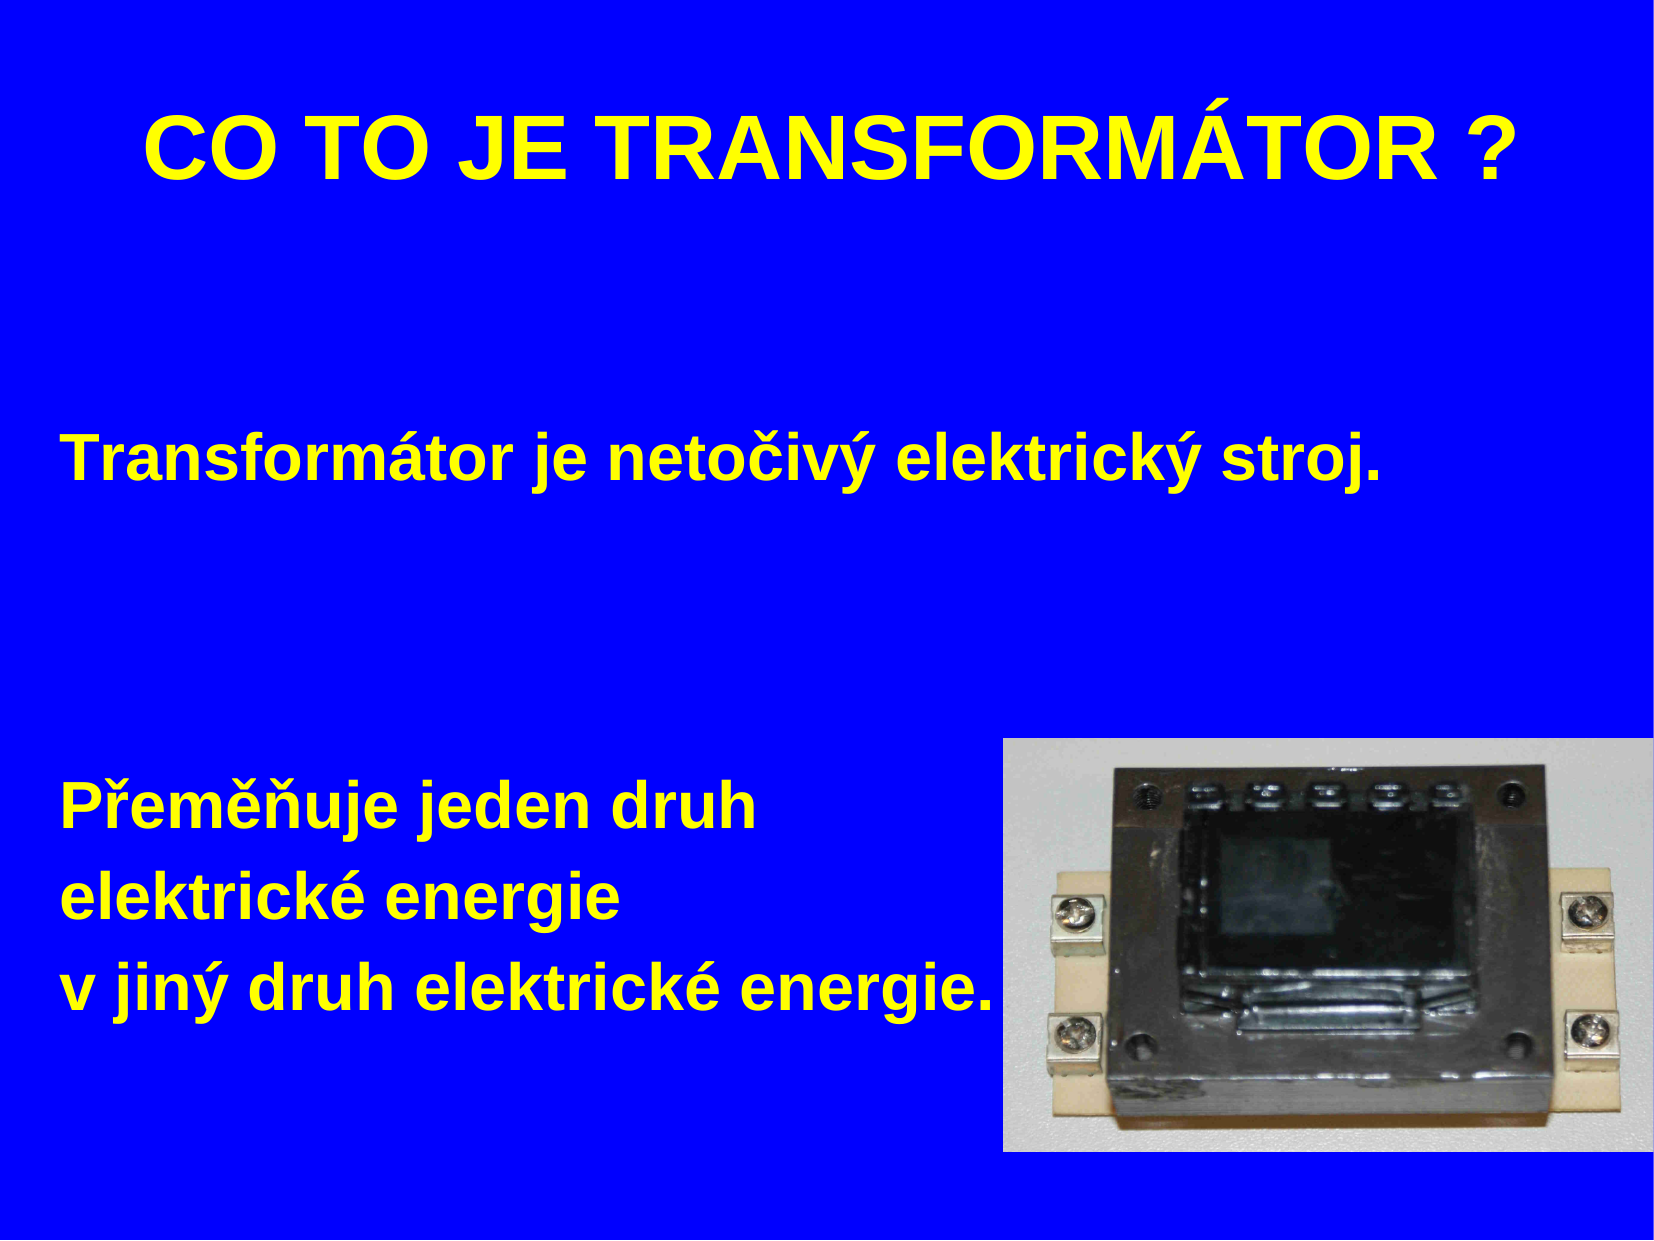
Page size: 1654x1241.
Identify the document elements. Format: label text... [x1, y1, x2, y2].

subtitle Transformátor je netočivý elektrický stroj. Přeměňuje jeden druh elektrické energie v jiný druh elektrické energie. [59, 197, 1566, 1152]
title CO TO JE TRANSFORMÁTOR ? [88, 88, 1577, 281]
picture [1003, 738, 1654, 1152]
